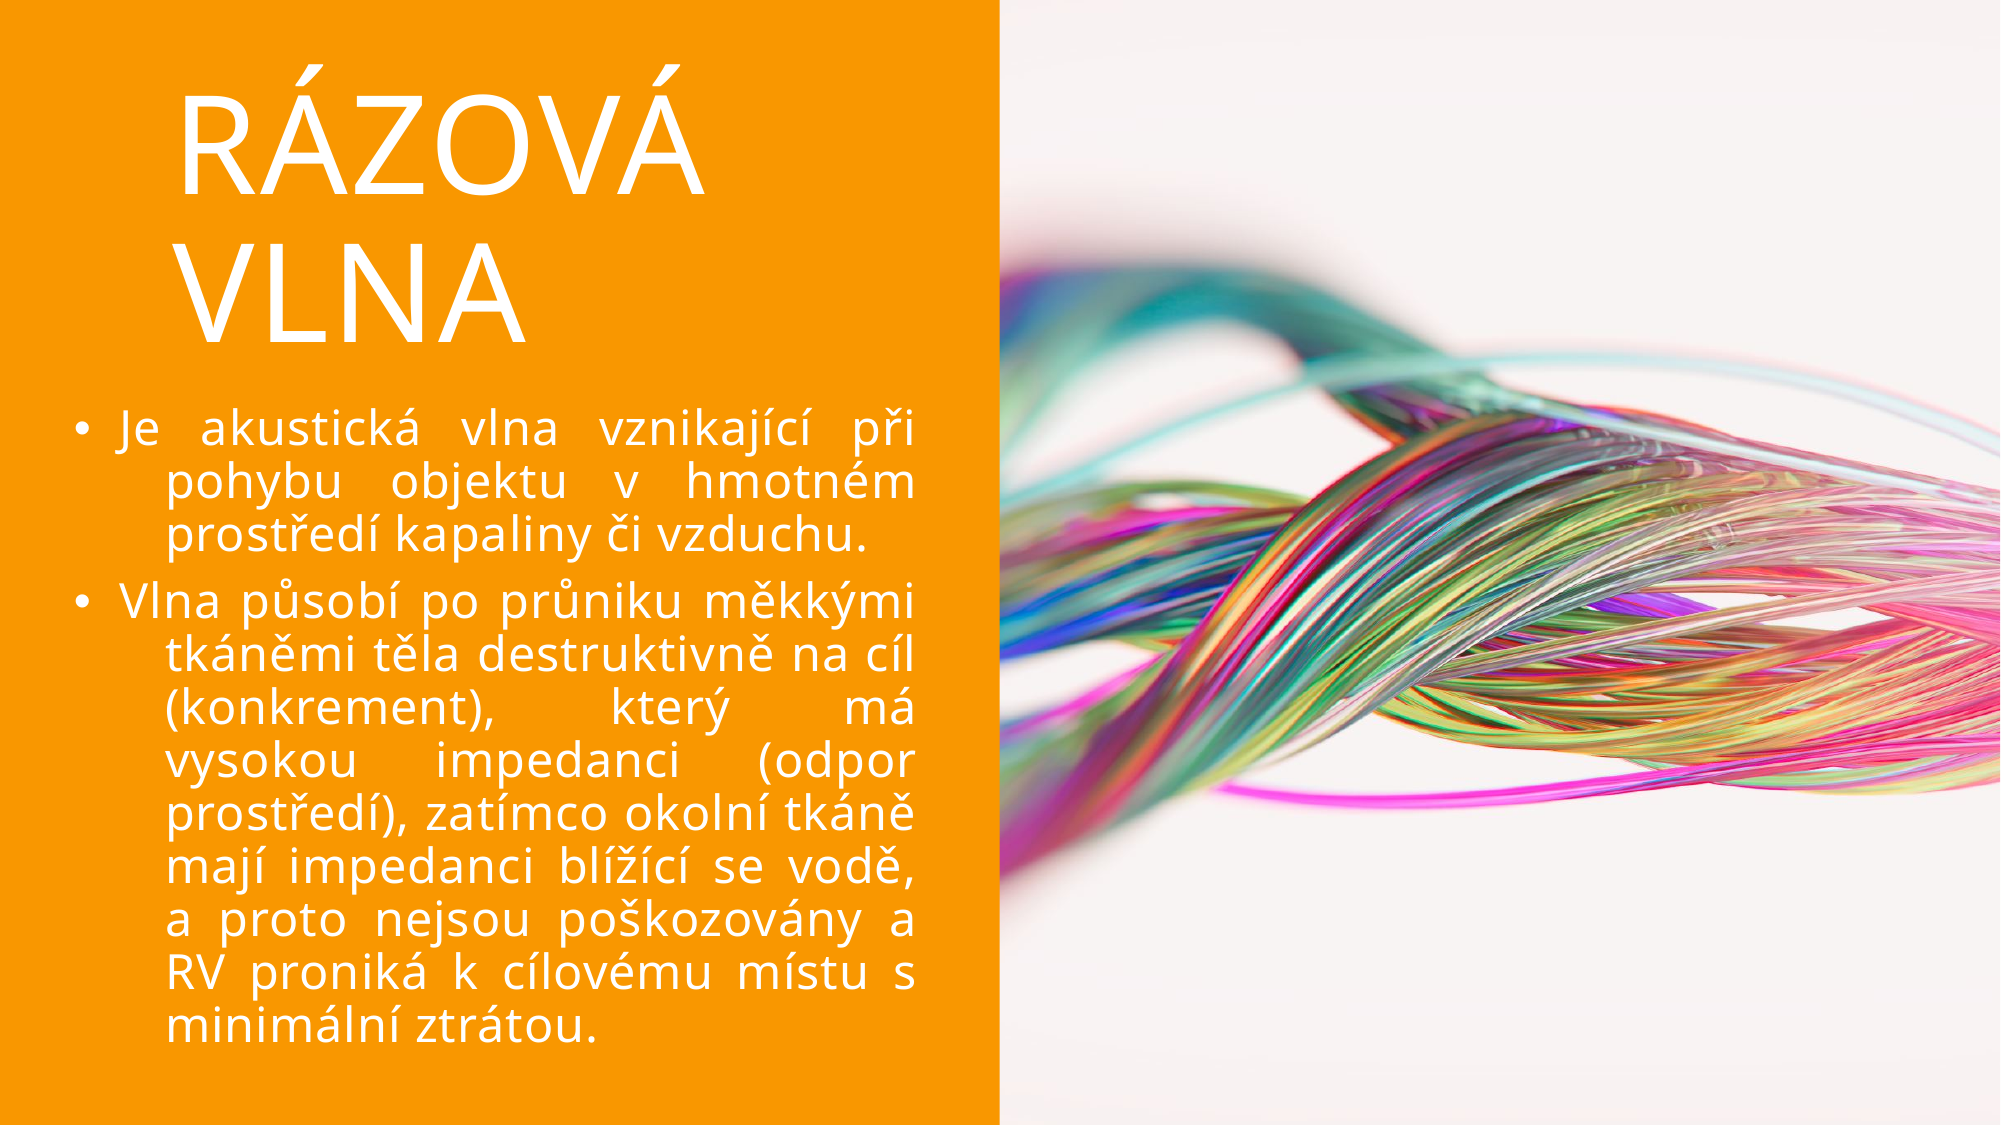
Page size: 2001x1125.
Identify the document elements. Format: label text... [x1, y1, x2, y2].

text_box [0, 0, 999, 1125]
list Je akustická vlna vznikající při pohybu objektu v hmotném prostředí kapaliny či vzduchu. Vlna působí po průniku měkkými tkáněmi těla destruktivně na cíl (konkrement), který má vysokou impedanci (odpor prostředí), zatímco okolní tkáně mají impedanci blížící se vodě, a proto nejsou poškozovány a RV proniká k cílovému místu s minimální ztrátou. [59, 396, 934, 1092]
title RÁZOVÁ VLNA [157, 52, 896, 396]
picture [999, 0, 2000, 1125]
